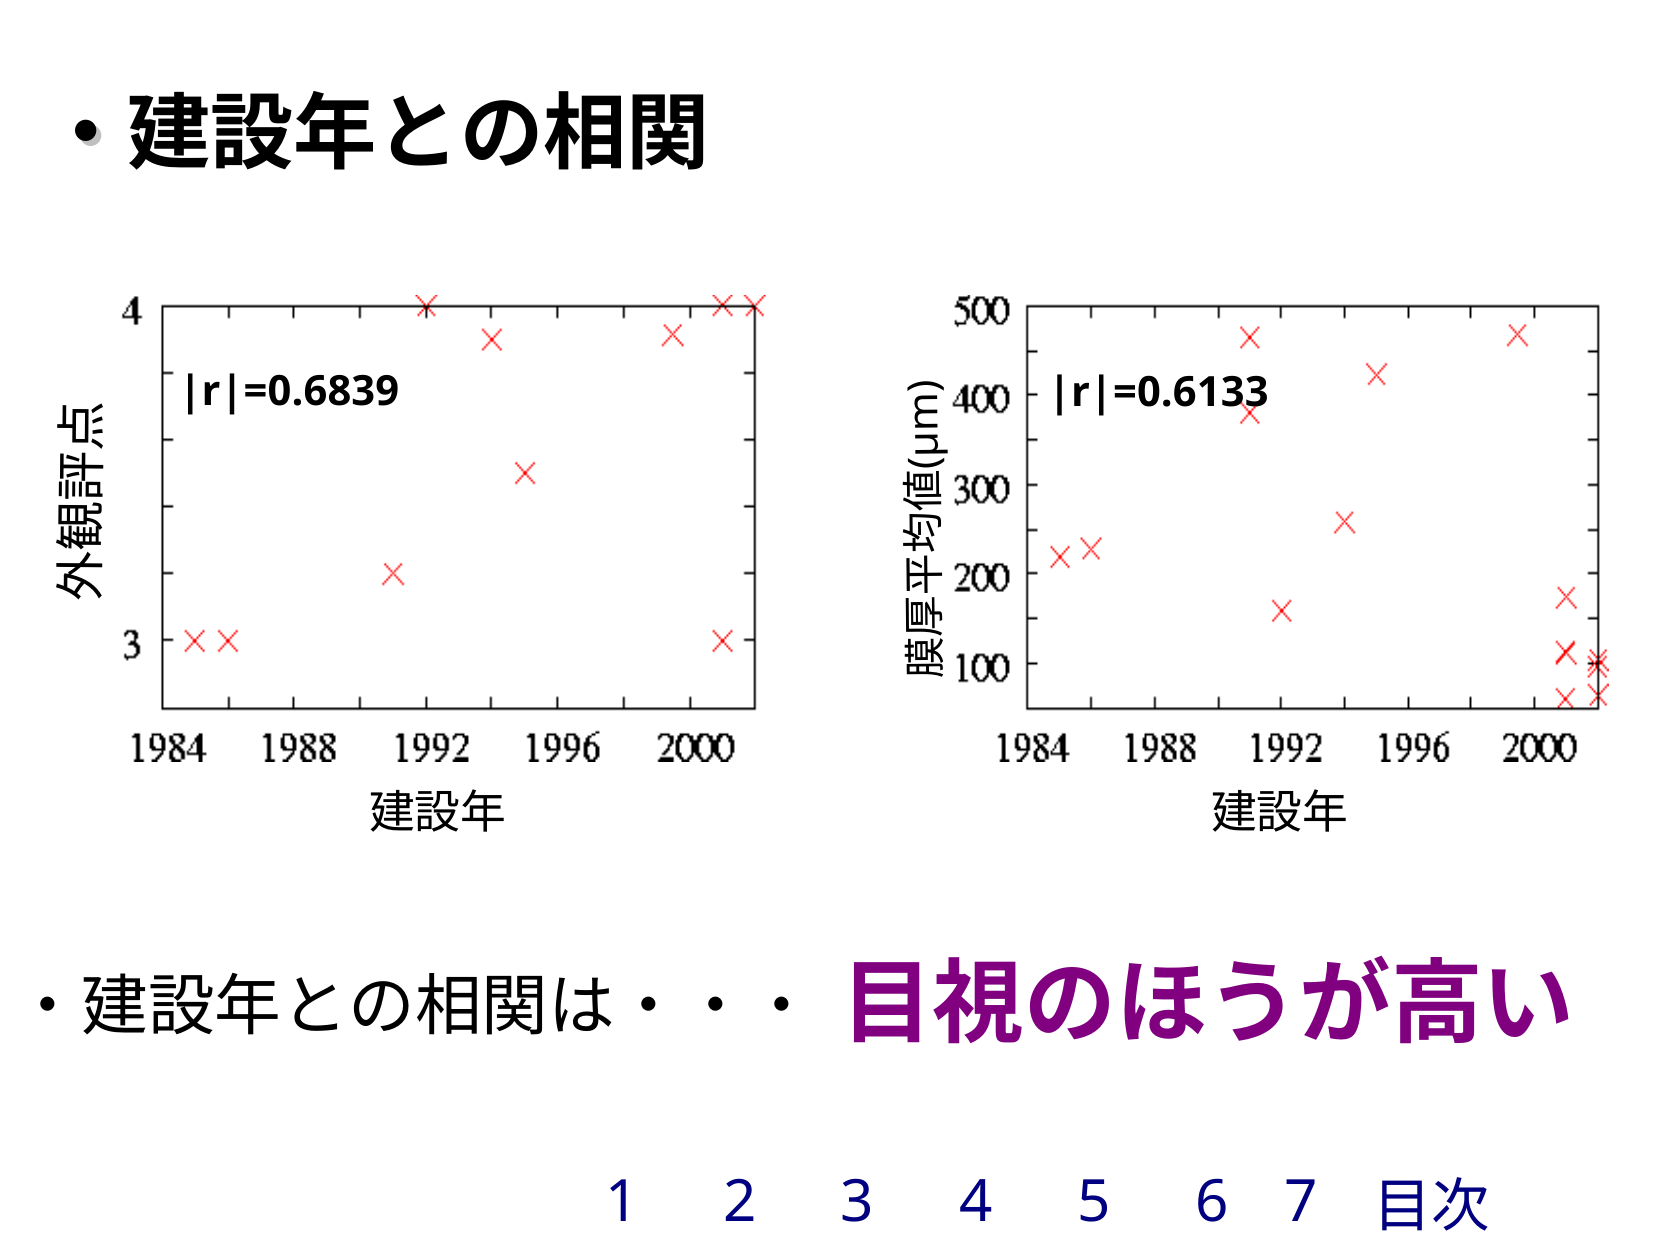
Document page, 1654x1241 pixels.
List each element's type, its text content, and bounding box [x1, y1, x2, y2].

text_box 6 [1181, 1151, 1269, 1230]
text_box 外観評点 [33, 383, 105, 617]
text_box 7 [1269, 1151, 1359, 1241]
text_box ・建設年との相関 [29, 59, 765, 195]
text_box 目次 [1358, 1151, 1506, 1230]
picture [115, 295, 768, 762]
text_box ・建設年との相関は・・・ [0, 944, 1004, 1063]
text_box 建設年 [1196, 767, 1536, 857]
text_box 目視のほうが高い [826, 921, 1595, 1040]
text_box 4 [945, 1151, 1063, 1230]
text_box 3 [825, 1151, 945, 1230]
text_box 2 [708, 1151, 825, 1230]
text_box 建設年 [354, 767, 664, 863]
text_box |r|=0.6133 [1033, 354, 1283, 445]
picture [944, 295, 1609, 762]
text_box 5 [1063, 1151, 1182, 1241]
text_box |r|=0.6839 [163, 353, 414, 414]
text_box 1 [590, 1151, 708, 1230]
text_box 膜厚平均値(μm) [880, 354, 945, 694]
